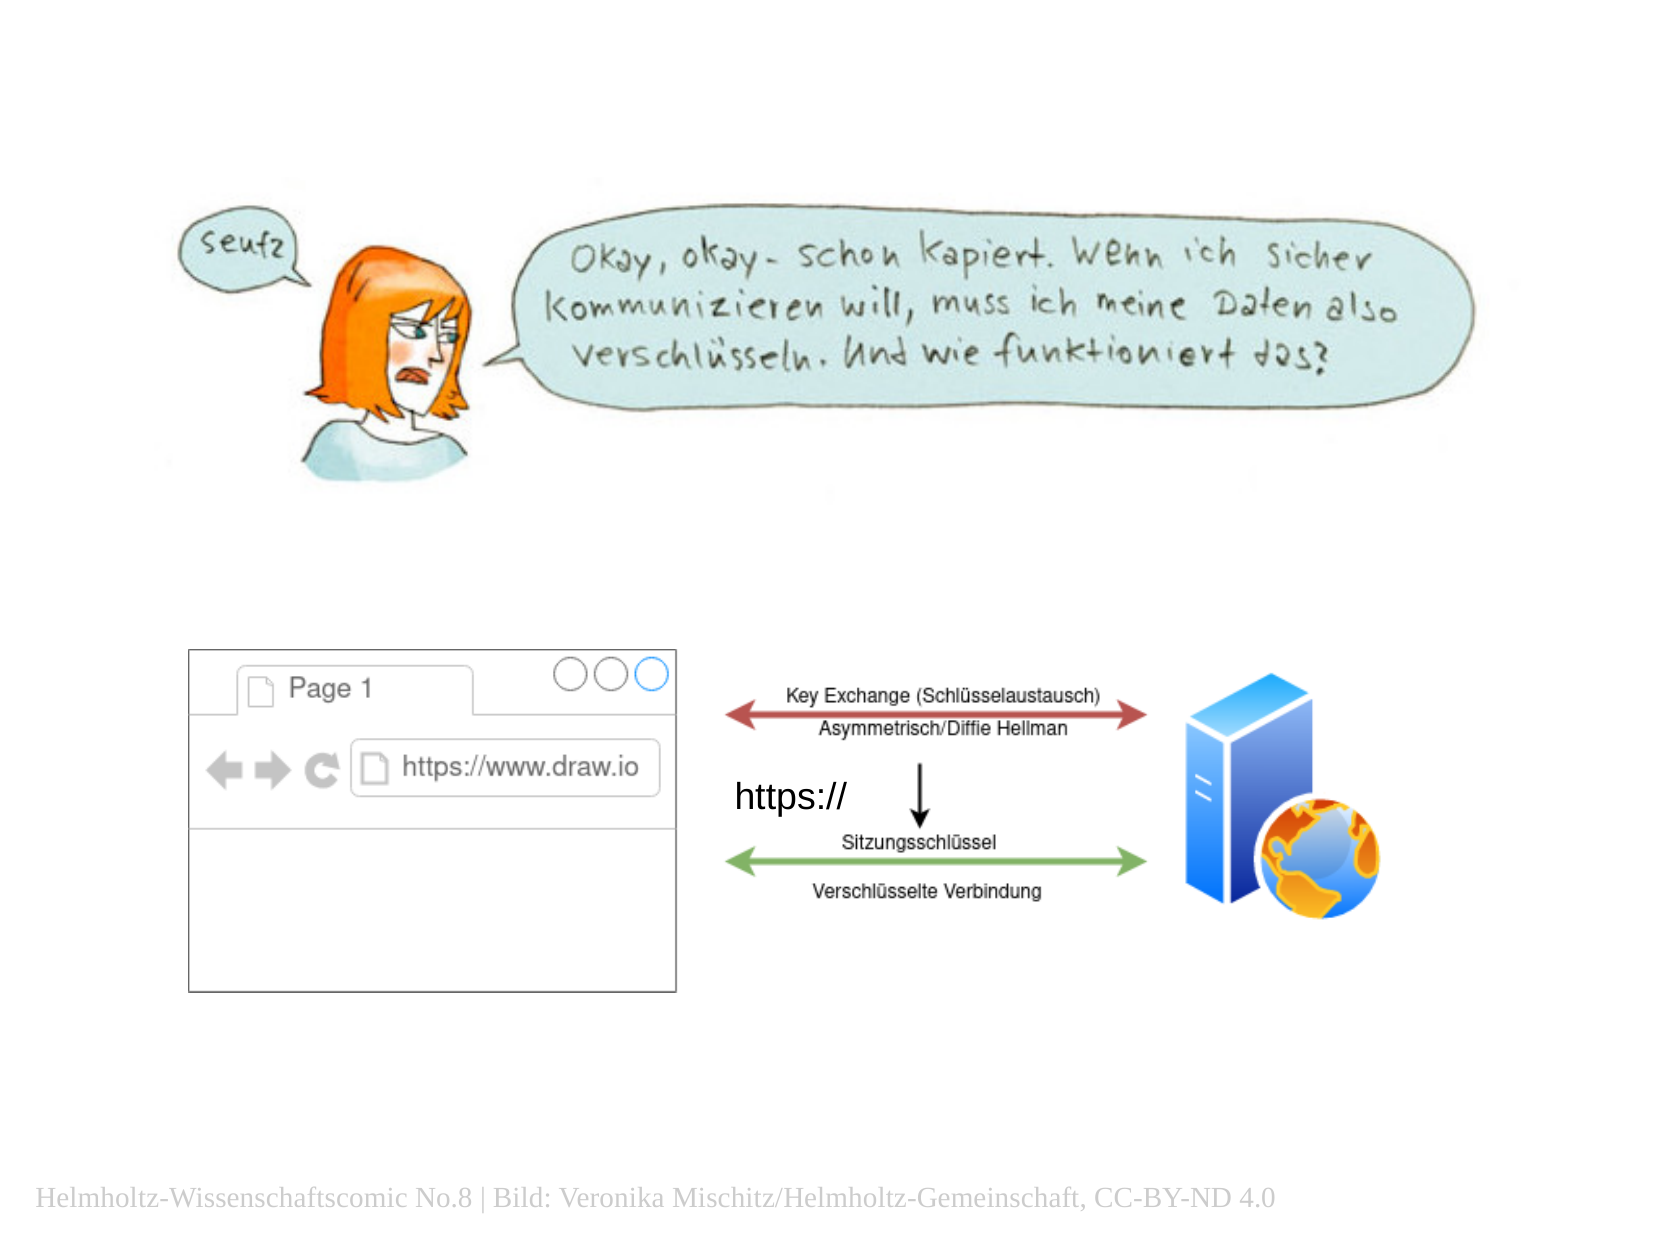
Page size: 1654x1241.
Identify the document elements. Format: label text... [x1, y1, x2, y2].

picture [122, 177, 1548, 521]
picture [188, 649, 1389, 993]
text_box https:// [719, 767, 863, 825]
